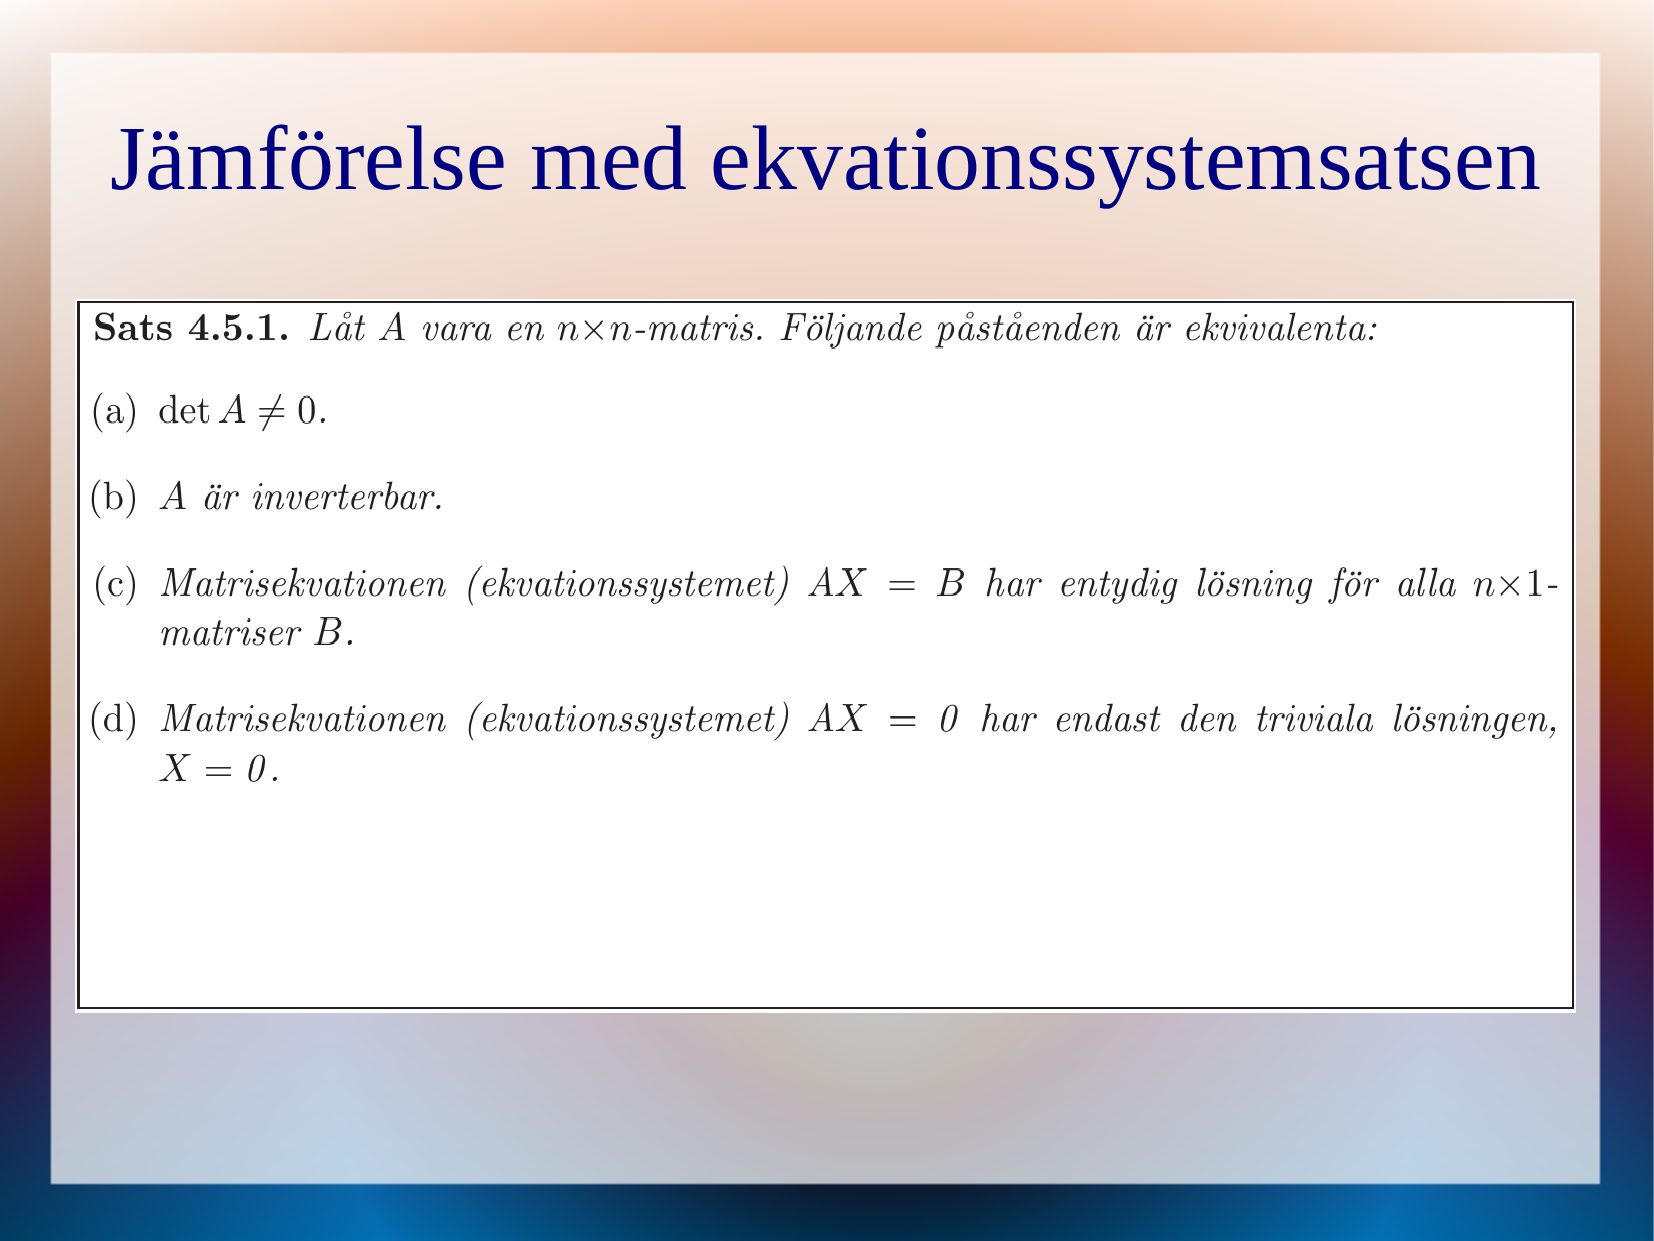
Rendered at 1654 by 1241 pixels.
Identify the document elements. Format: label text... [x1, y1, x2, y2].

picture [0, 0, 1654, 1241]
title Jämförelse med ekvationssystemsatsen [82, 62, 1571, 255]
